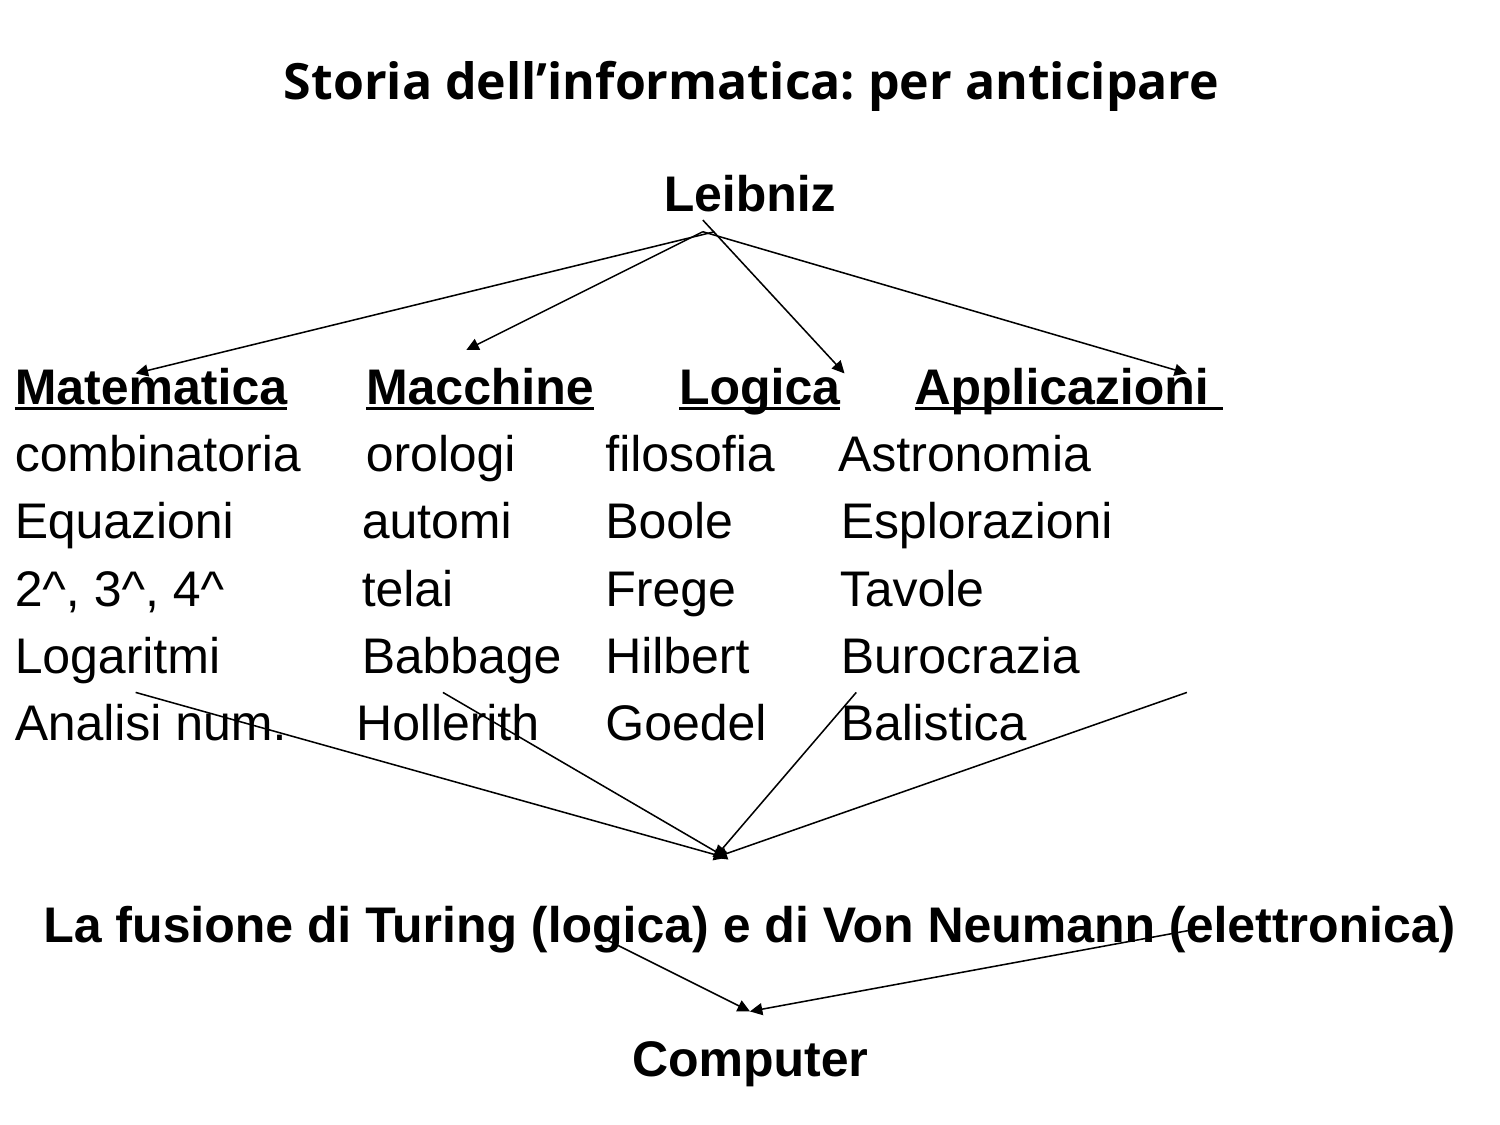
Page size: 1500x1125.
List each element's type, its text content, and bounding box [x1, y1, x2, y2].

list Leibniz Matematica Macchine Logica Applicazioni combinatoria orologi filosofia Astronomia Equazioni automi Boole Esplorazioni 2^, 3^, 4^ telai Frege Tavole Logaritmi Babbage Hilbert Burocrazia Analisi num. Hollerith Goedel Balistica La fusione di Turing (logica) e di Von Neumann (elettronica) Computer [0, 160, 1500, 1125]
title Storia dell’informatica: per anticipare [76, 42, 1427, 135]
